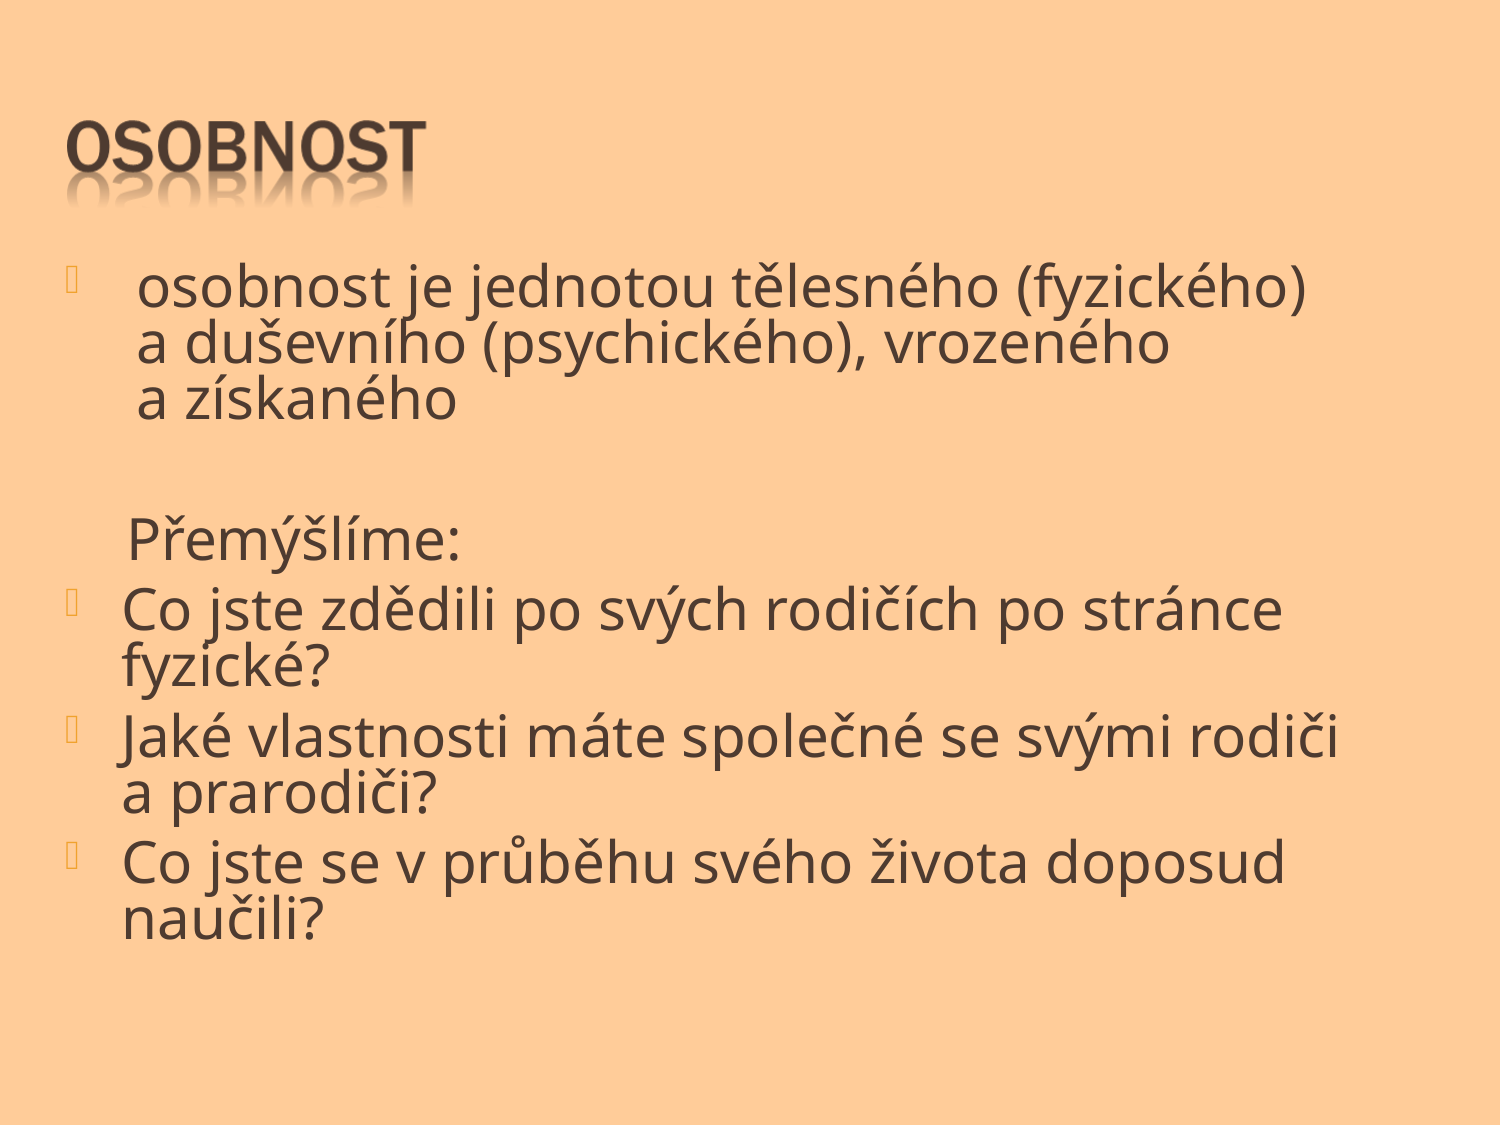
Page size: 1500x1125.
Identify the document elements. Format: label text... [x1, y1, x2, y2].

text_box [17, 75, 1476, 240]
list osobnost je jednotou tělesného (fyzického) a duševního (psychického), vrozeného a získaného Přemýšlíme: Co jste zdědili po svých rodičích po stránce fyzické? Jaké vlastnosti máte společné se svými rodiči a prarodiči? Co jste se v průběhu svého života doposud naučili? [50, 254, 1476, 998]
